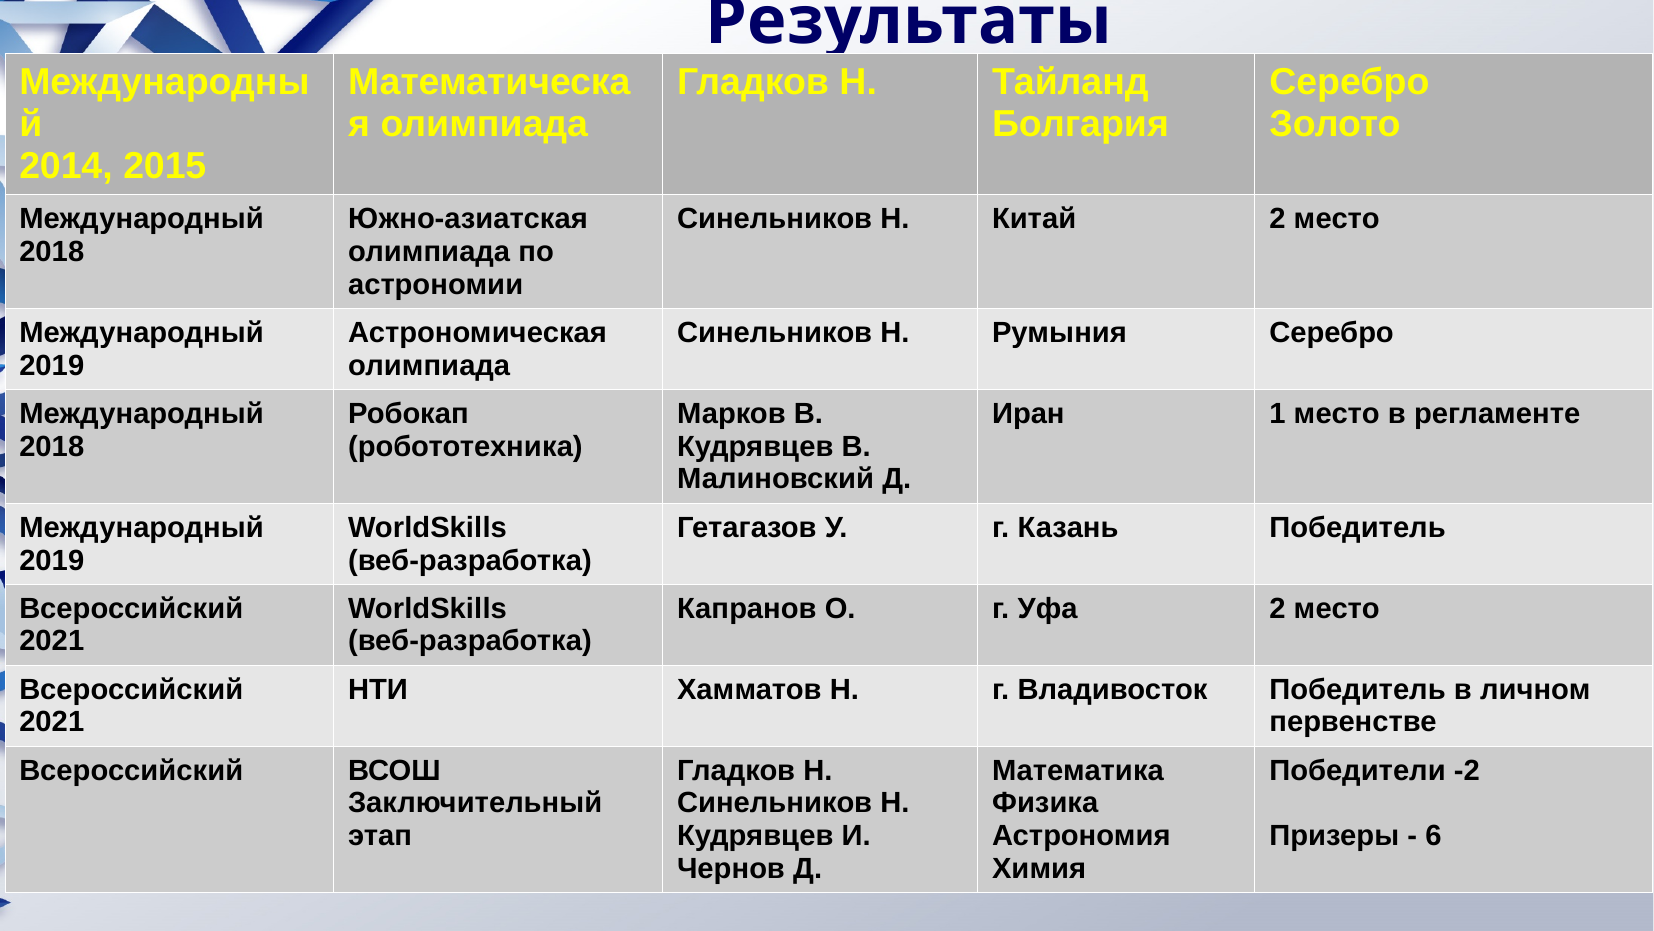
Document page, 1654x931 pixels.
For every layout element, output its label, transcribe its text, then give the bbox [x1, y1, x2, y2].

table_cell Хамматов Н. [663, 666, 977, 746]
table_header Международный 2014, 2015 [6, 54, 333, 194]
table_cell WorldSkills (веб-разработка) [334, 504, 662, 584]
table_cell г. Казань [978, 504, 1254, 584]
table_cell Победитель в личном первенстве [1255, 666, 1652, 746]
table_cell Всероссийский 2021 [6, 666, 333, 746]
table_cell Серебро [1255, 309, 1652, 389]
table_cell Капранов О. [663, 585, 977, 665]
table_cell Международный 2019 [6, 309, 333, 389]
table_cell 2 место [1255, 195, 1652, 308]
table_cell Победитель [1255, 504, 1652, 584]
table_cell Робокап (робототехника) [334, 390, 662, 503]
table_cell ВСОШ Заключительный этап [334, 747, 662, 892]
table_cell Гладков Н. Синельников Н. Кудрявцев И. Чернов Д. [663, 747, 977, 892]
table_header Математическая олимпиада [334, 54, 662, 194]
table_cell Синельников Н. [663, 309, 977, 389]
table_cell Международный 2018 [6, 390, 333, 503]
table_cell Математика Физика Астрономия Химия [978, 747, 1254, 892]
table_cell Всероссийский 2021 [6, 585, 333, 665]
table_cell Победители -2 Призеры - 6 [1255, 747, 1652, 892]
table_cell 1 место в регламенте [1255, 390, 1652, 503]
table_header Серебро Золото [1255, 54, 1652, 194]
table_header Тайланд Болгария [978, 54, 1254, 194]
table_cell WorldSkills (веб-разработка) [334, 585, 662, 665]
table_cell Гетагазов У. [663, 504, 977, 584]
table_cell Китай [978, 195, 1254, 308]
table_cell Астрономическая олимпиада [334, 309, 662, 389]
table_cell Марков В. Кудрявцев В. Малиновский Д. [663, 390, 977, 503]
table_cell Синельников Н. [663, 195, 977, 308]
table_cell 2 место [1255, 585, 1652, 665]
table_cell Всероссийский [6, 747, 333, 892]
table_cell НТИ [334, 666, 662, 746]
table_cell г. Уфа [978, 585, 1254, 665]
table_cell Международный 2019 [6, 504, 333, 584]
picture [0, 0, 1654, 931]
table_cell г. Владивосток [978, 666, 1254, 746]
table_cell Иран [978, 390, 1254, 503]
table_cell Южно-азиатская олимпиада по астрономии [334, 195, 662, 308]
table_cell Румыния [978, 309, 1254, 389]
title Результаты [270, 0, 1549, 53]
table_header Гладков Н. [663, 54, 977, 194]
table_cell Международный 2018 [6, 195, 333, 308]
